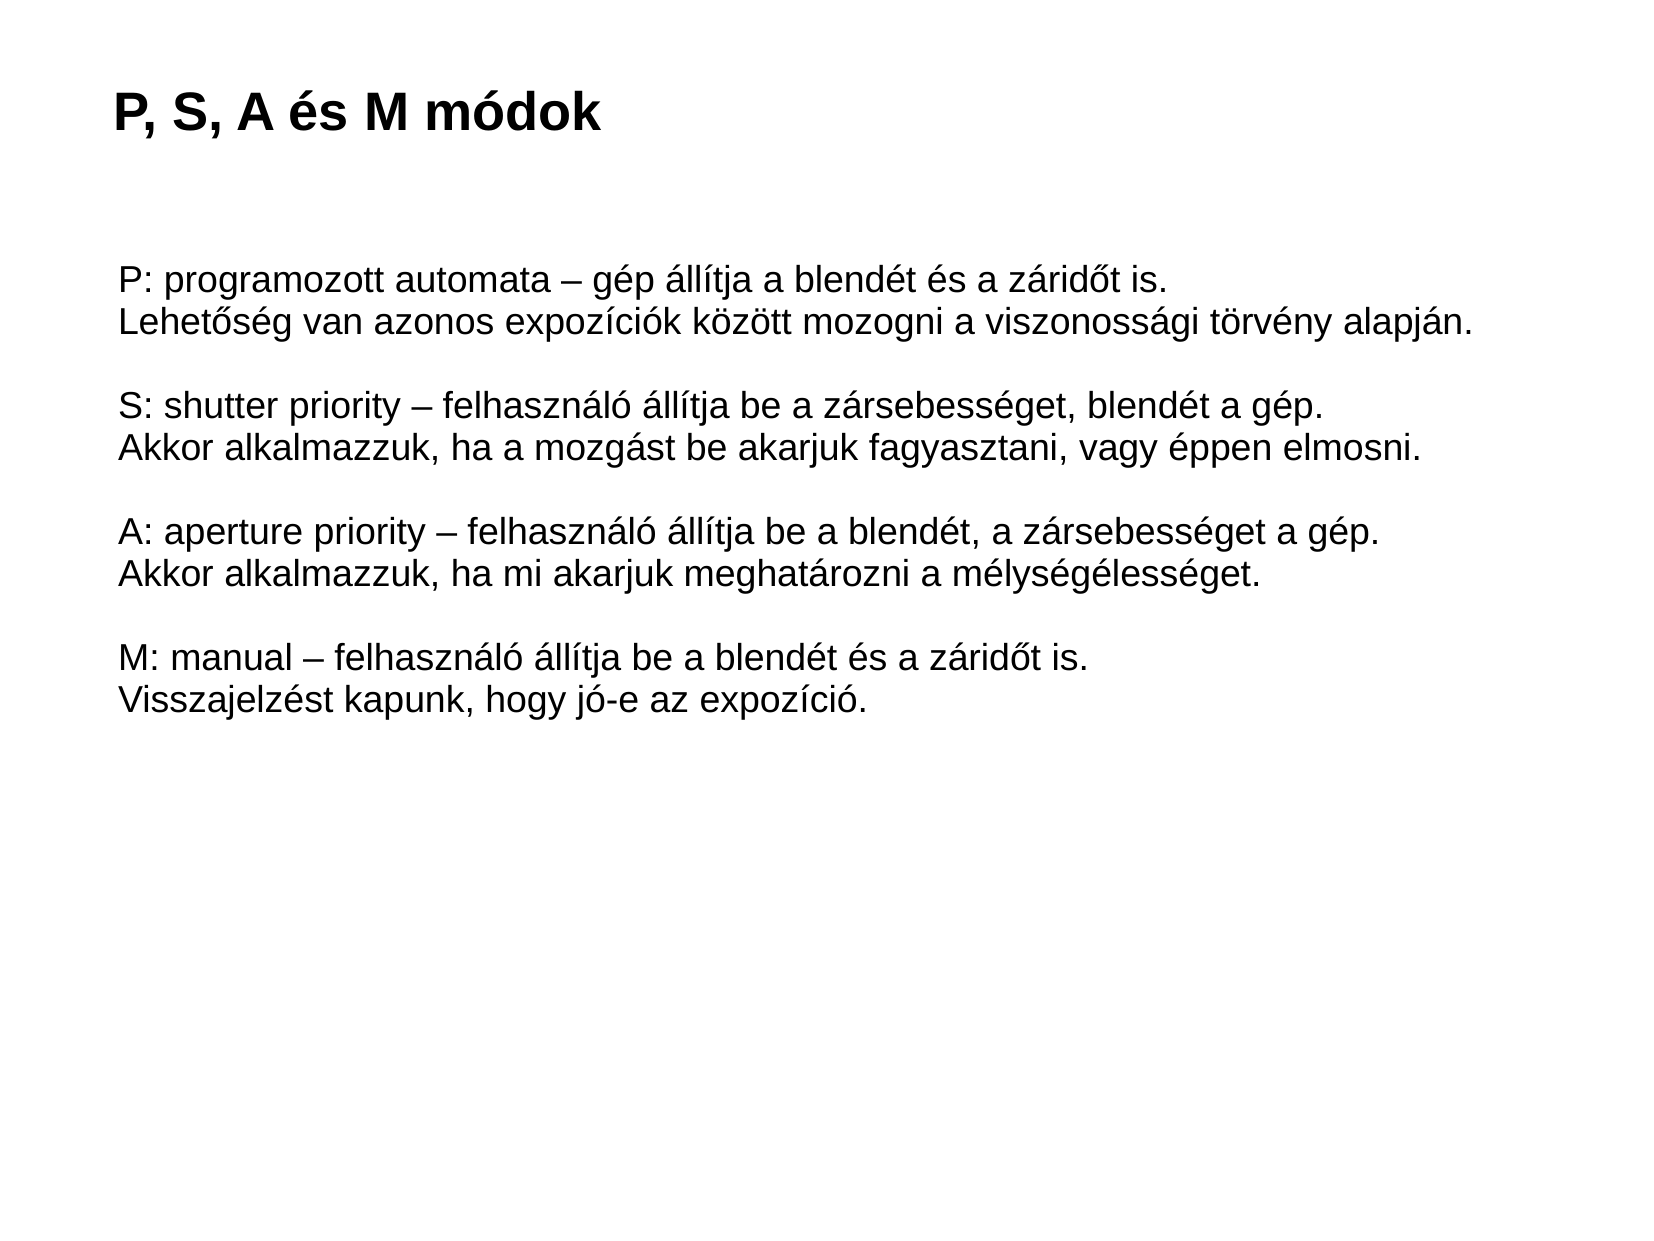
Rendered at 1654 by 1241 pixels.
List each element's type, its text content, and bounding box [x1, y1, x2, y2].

text_box P: programozott automata – gép állítja a blendét és a záridőt is. Lehetőség van azonos expozíciók között mozogni a viszonossági törvény alapján. S: shutter priority – felhasználó állítja be a zársebességet, blendét a gép. Akkor alkalmazzuk, ha a mozgást be akarjuk fagyasztani, vagy éppen elmosni. A: aperture priority – felhasználó állítja be a blendét, a zársebességet a gép. Akkor alkalmazzuk, ha mi akarjuk meghatározni a mélységélességet. M: manual – felhasználó állítja be a blendét és a záridőt is. Visszajelzést kapunk, hogy jó-e az expozíció. [103, 250, 1489, 729]
text_box P, S, A és M módok [98, 73, 618, 151]
